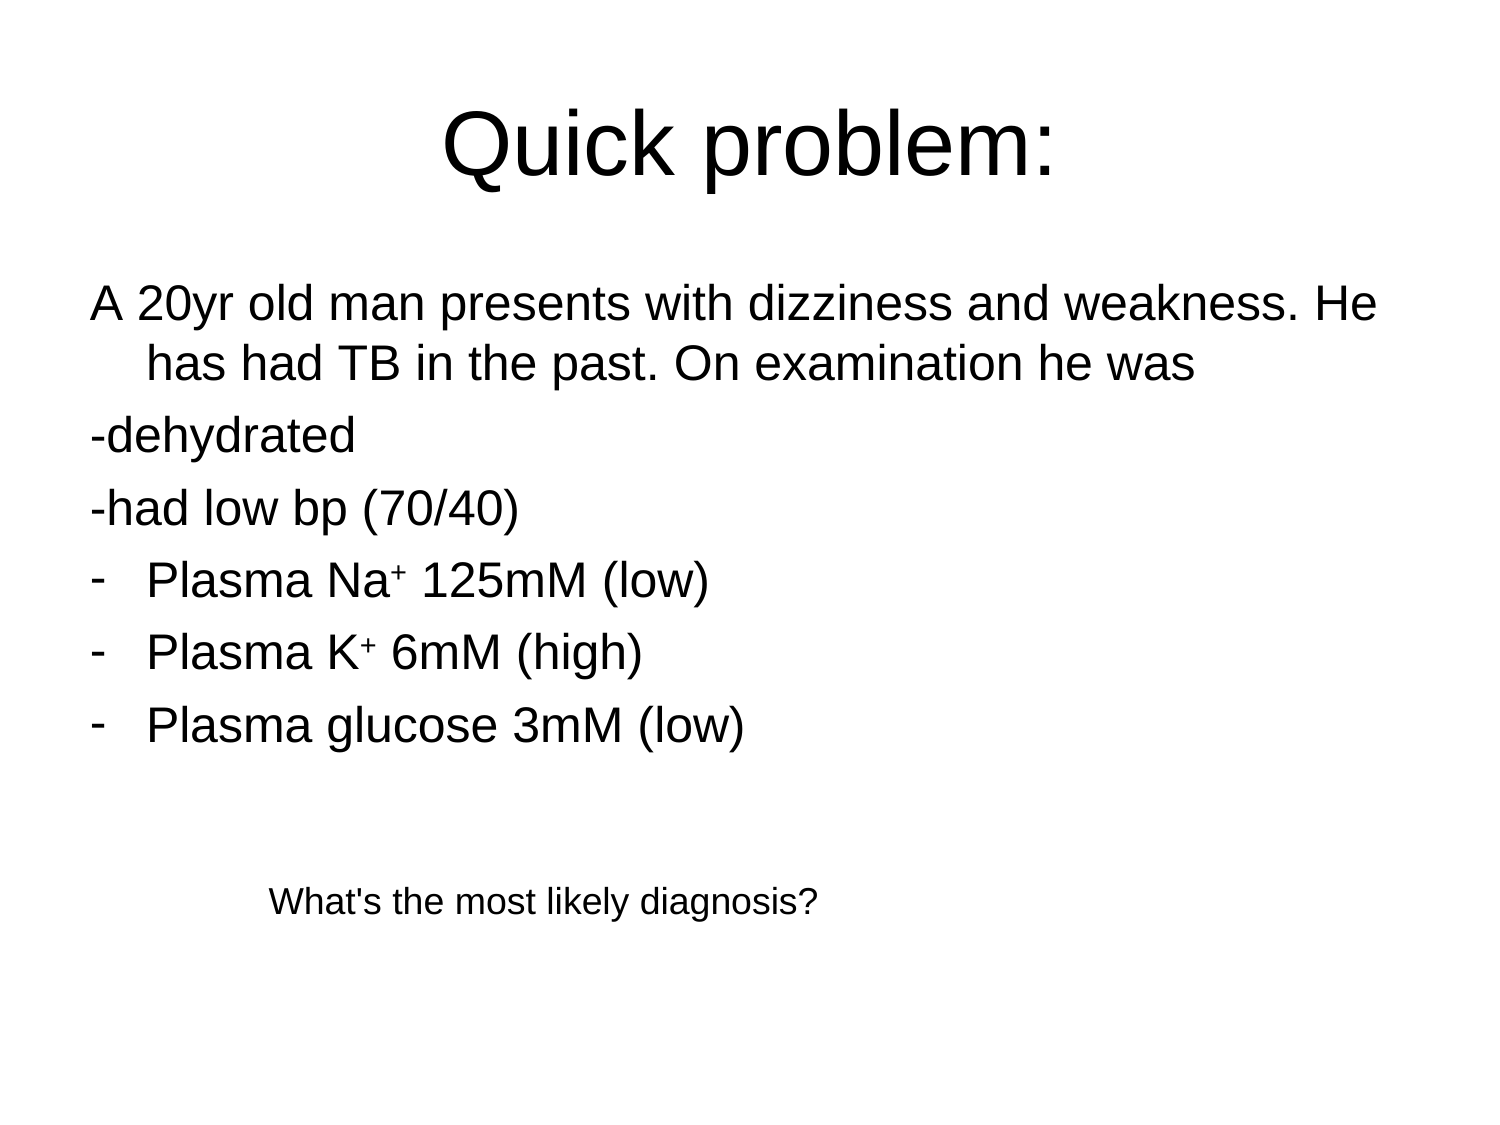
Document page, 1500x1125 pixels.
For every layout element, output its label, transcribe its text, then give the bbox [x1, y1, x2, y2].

title Quick problem: [75, 45, 1426, 233]
list A 20yr old man presents with dizziness and weakness. He has had TB in the past. On examination he was -dehydrated -had low bp (70/40) Plasma Na+ 125mM (low) Plasma K+ 6mM (high) Plasma glucose 3mM (low) [75, 262, 1426, 1005]
text_box What's the most likely diagnosis? [253, 869, 1294, 930]
